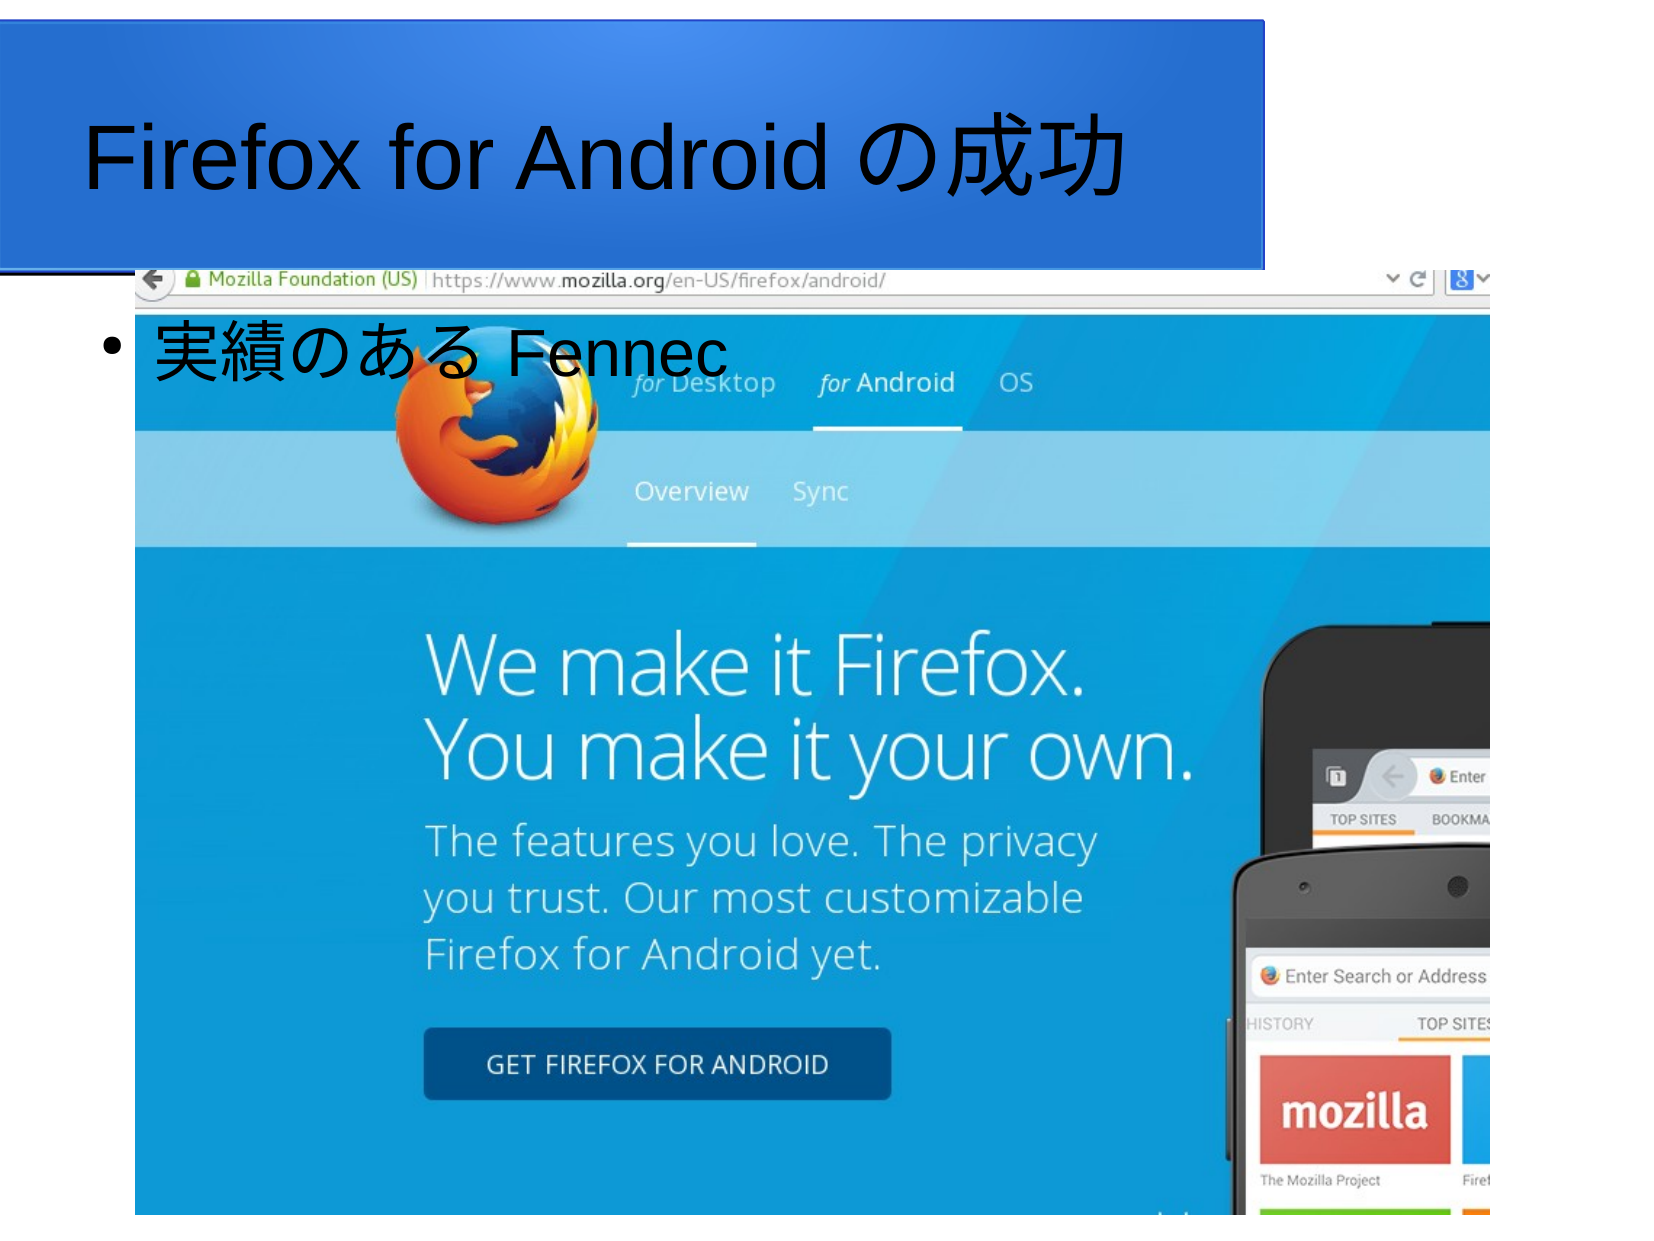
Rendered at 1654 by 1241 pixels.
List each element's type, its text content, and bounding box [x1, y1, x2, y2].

list 実績のあるFennec [82, 299, 1571, 1019]
picture [1183, 1209, 1189, 1216]
picture [1157, 1210, 1164, 1216]
title Firefox for Androidの成功 [82, 47, 1235, 252]
picture [1222, 1019, 1490, 1216]
picture [421, 1027, 893, 1102]
picture [135, 270, 1490, 299]
